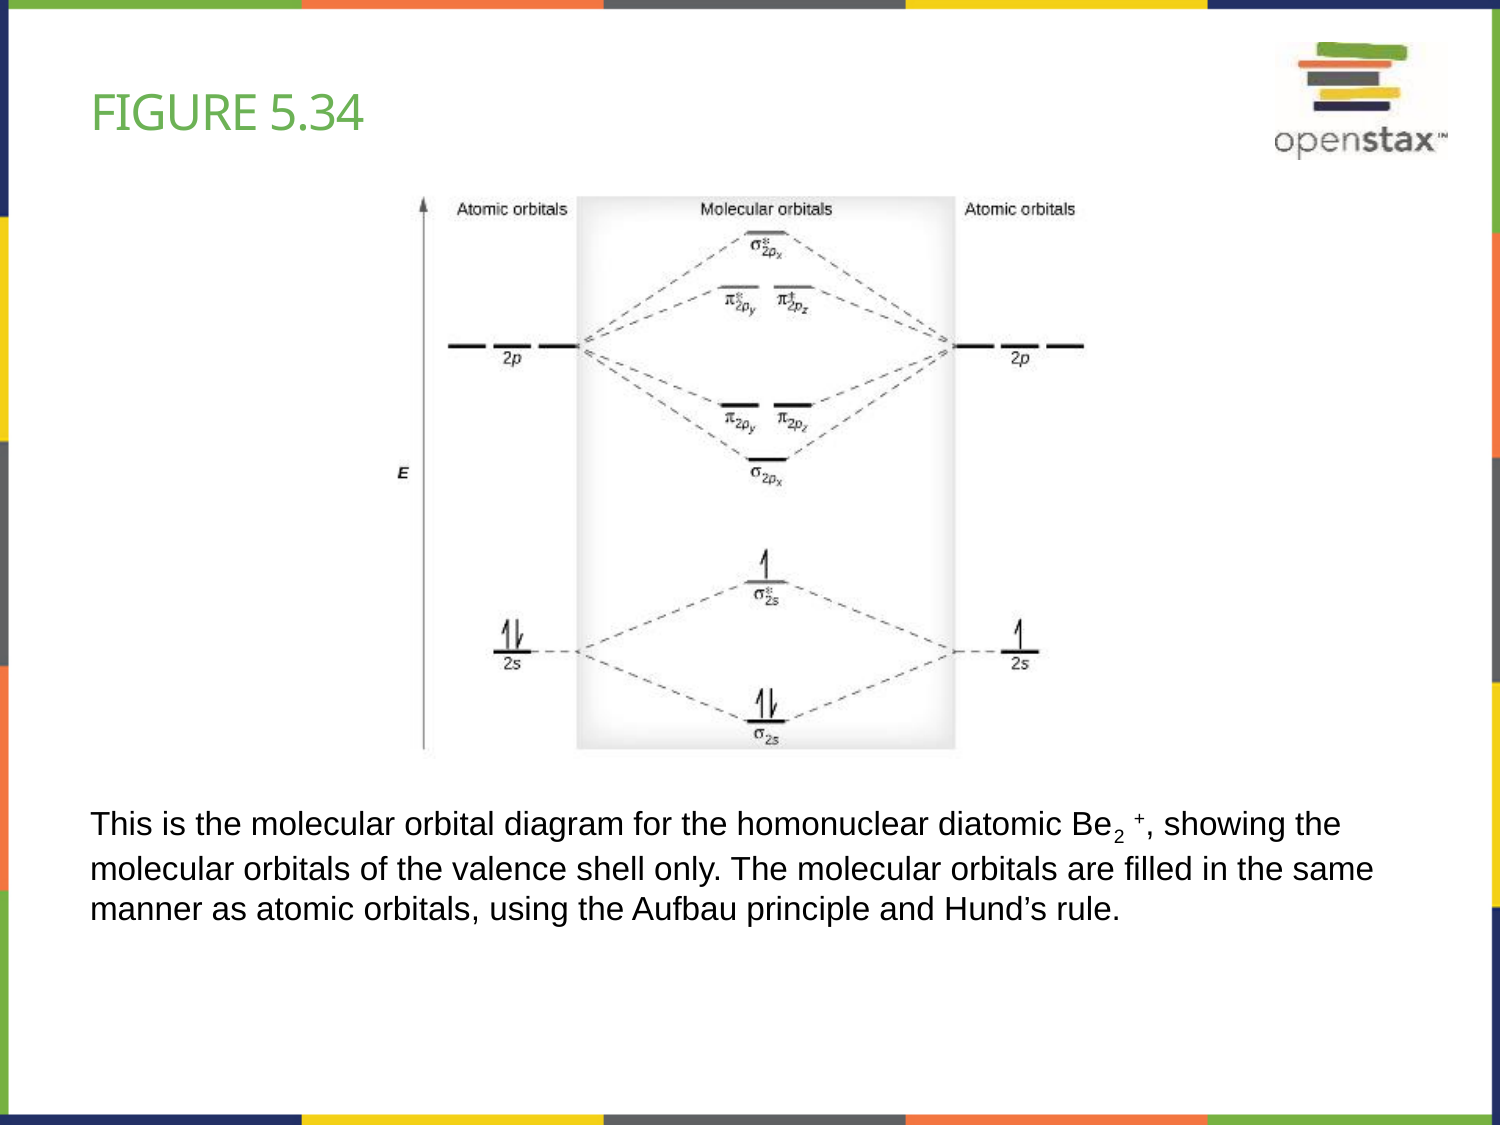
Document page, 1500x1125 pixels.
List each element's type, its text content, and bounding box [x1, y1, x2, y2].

picture [0, 0, 1500, 1125]
title Figure 5.34 [75, 39, 1398, 148]
list This is the molecular orbital diagram for the homonuclear diatomic Be2 +, showing the molecular orbitals of the valence shell only. The molecular orbitals are filled in the same manner as atomic orbitals, using the Aufbau principle and Hund’s rule. [75, 794, 1398, 986]
